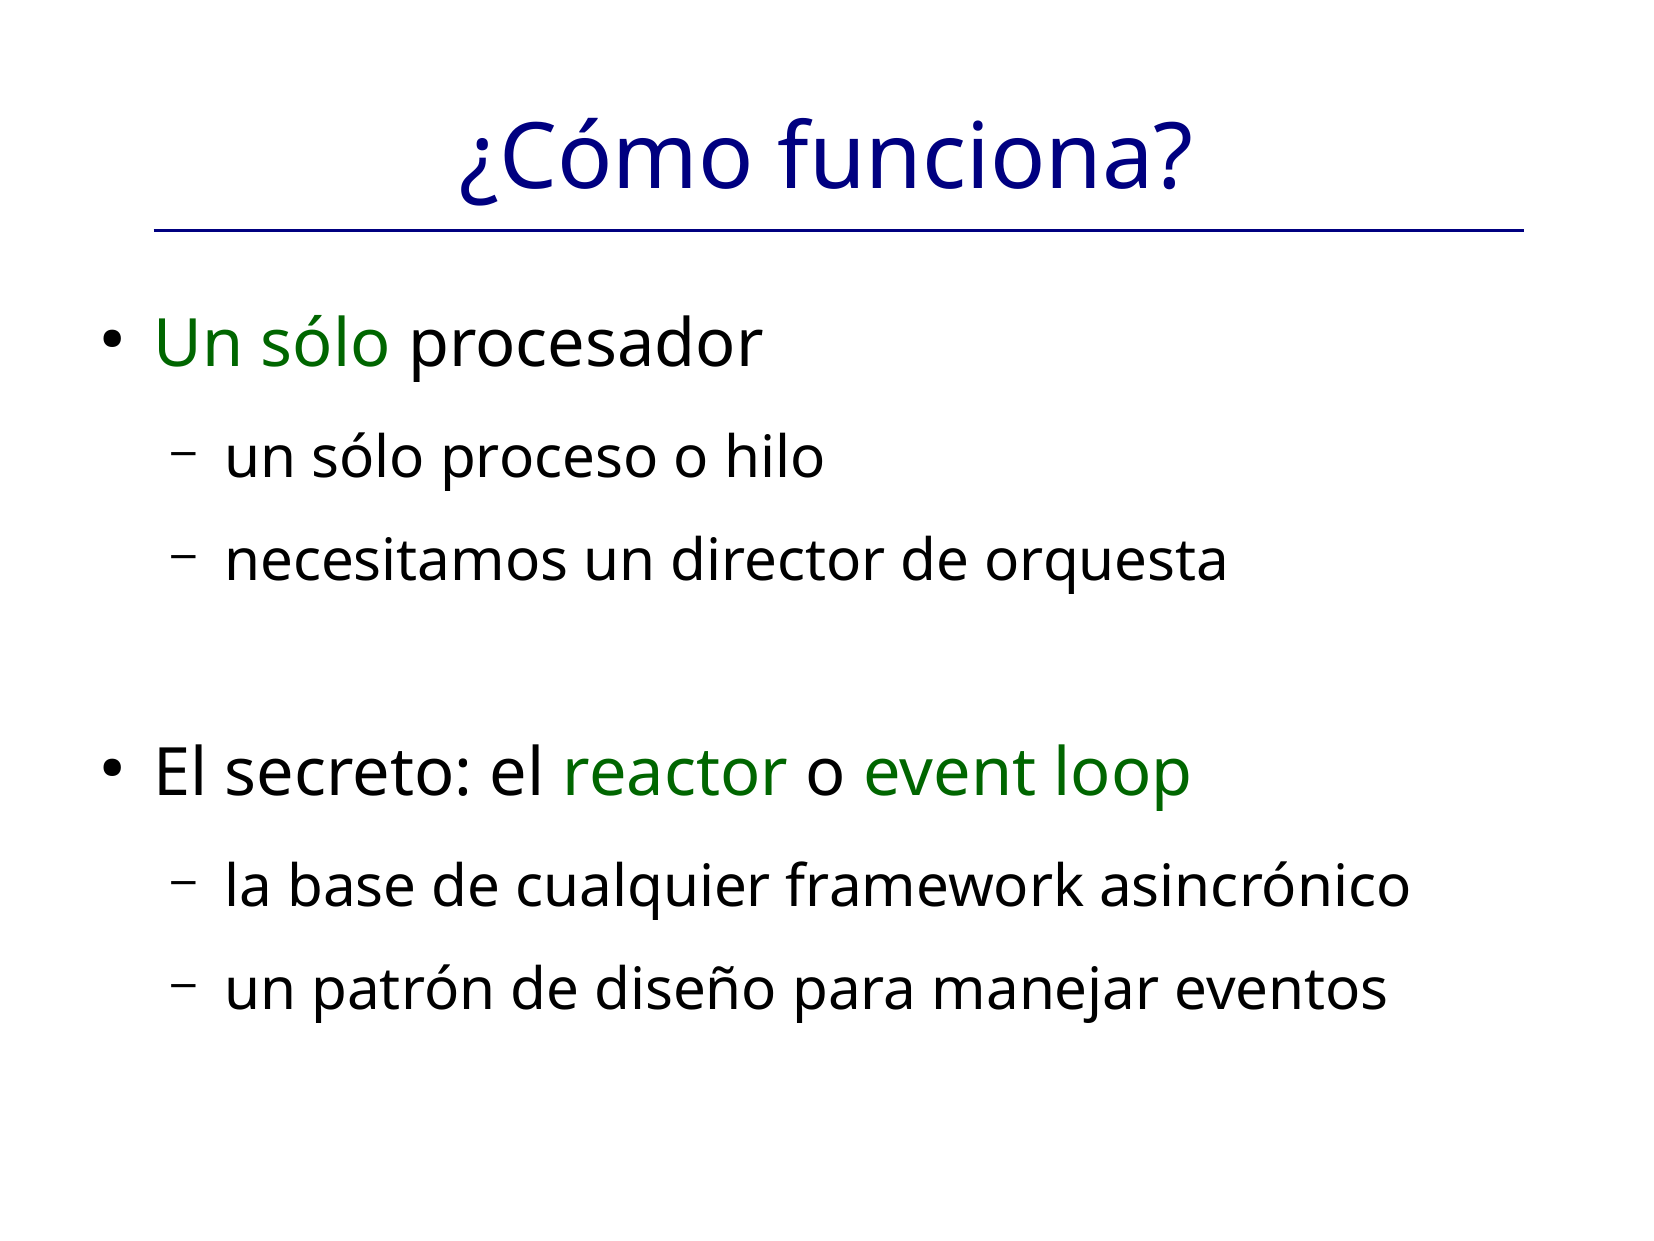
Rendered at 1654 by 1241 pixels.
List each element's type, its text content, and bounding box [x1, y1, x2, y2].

title ¿Cómo funciona? [82, 49, 1571, 257]
list Un sólo procesador un sólo proceso o hilo necesitamos un director de orquesta El secreto: el reactor o event loop la base de cualquier framework asincrónico un patrón de diseño para manejar eventos [82, 295, 1571, 1216]
